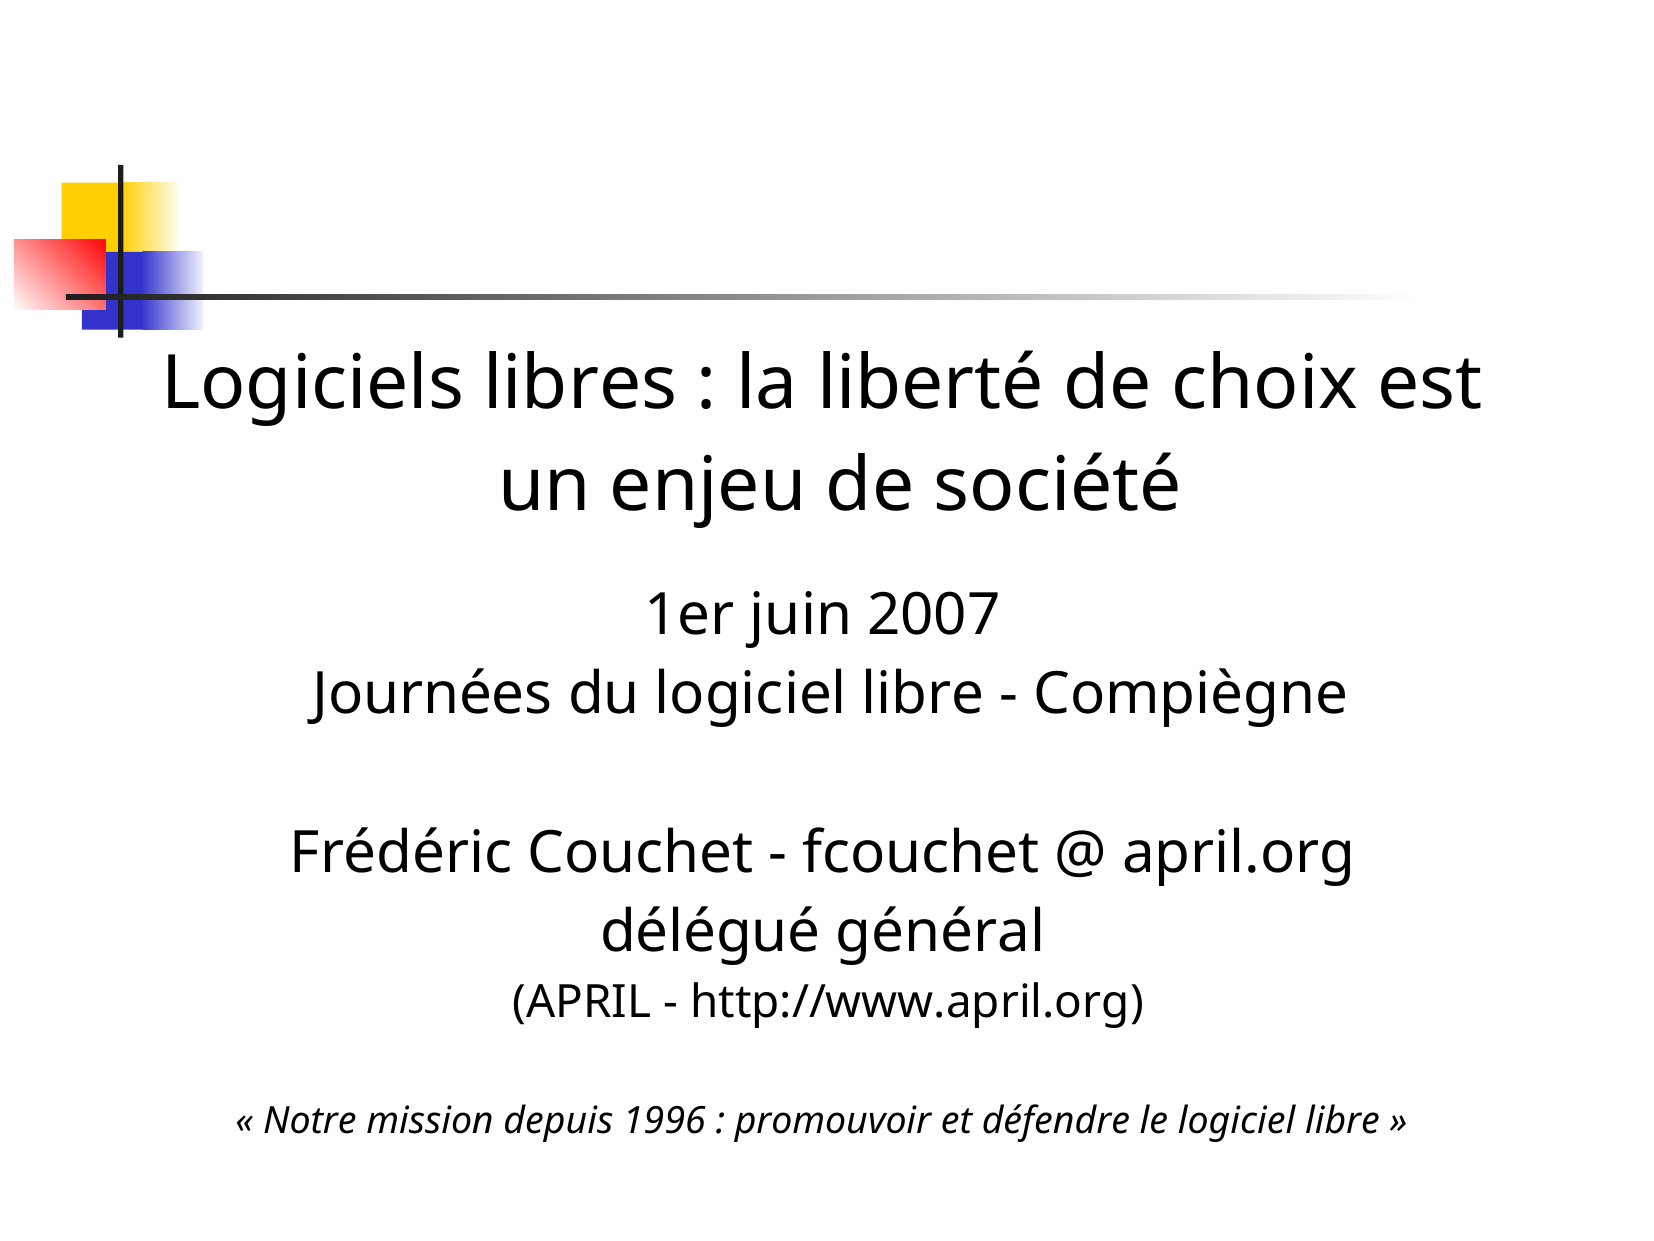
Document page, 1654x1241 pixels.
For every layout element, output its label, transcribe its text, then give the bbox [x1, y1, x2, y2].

subtitle Logiciels libres : la liberté de choix est un enjeu de société 1er juin 2007 Journées du logiciel libre - Compiègne Frédéric Couchet - fcouchet @ april.org délégué général (APRIL - http://www.april.org) « Notre mission depuis 1996 : promouvoir et défendre le logiciel libre » [78, 234, 1532, 1160]
